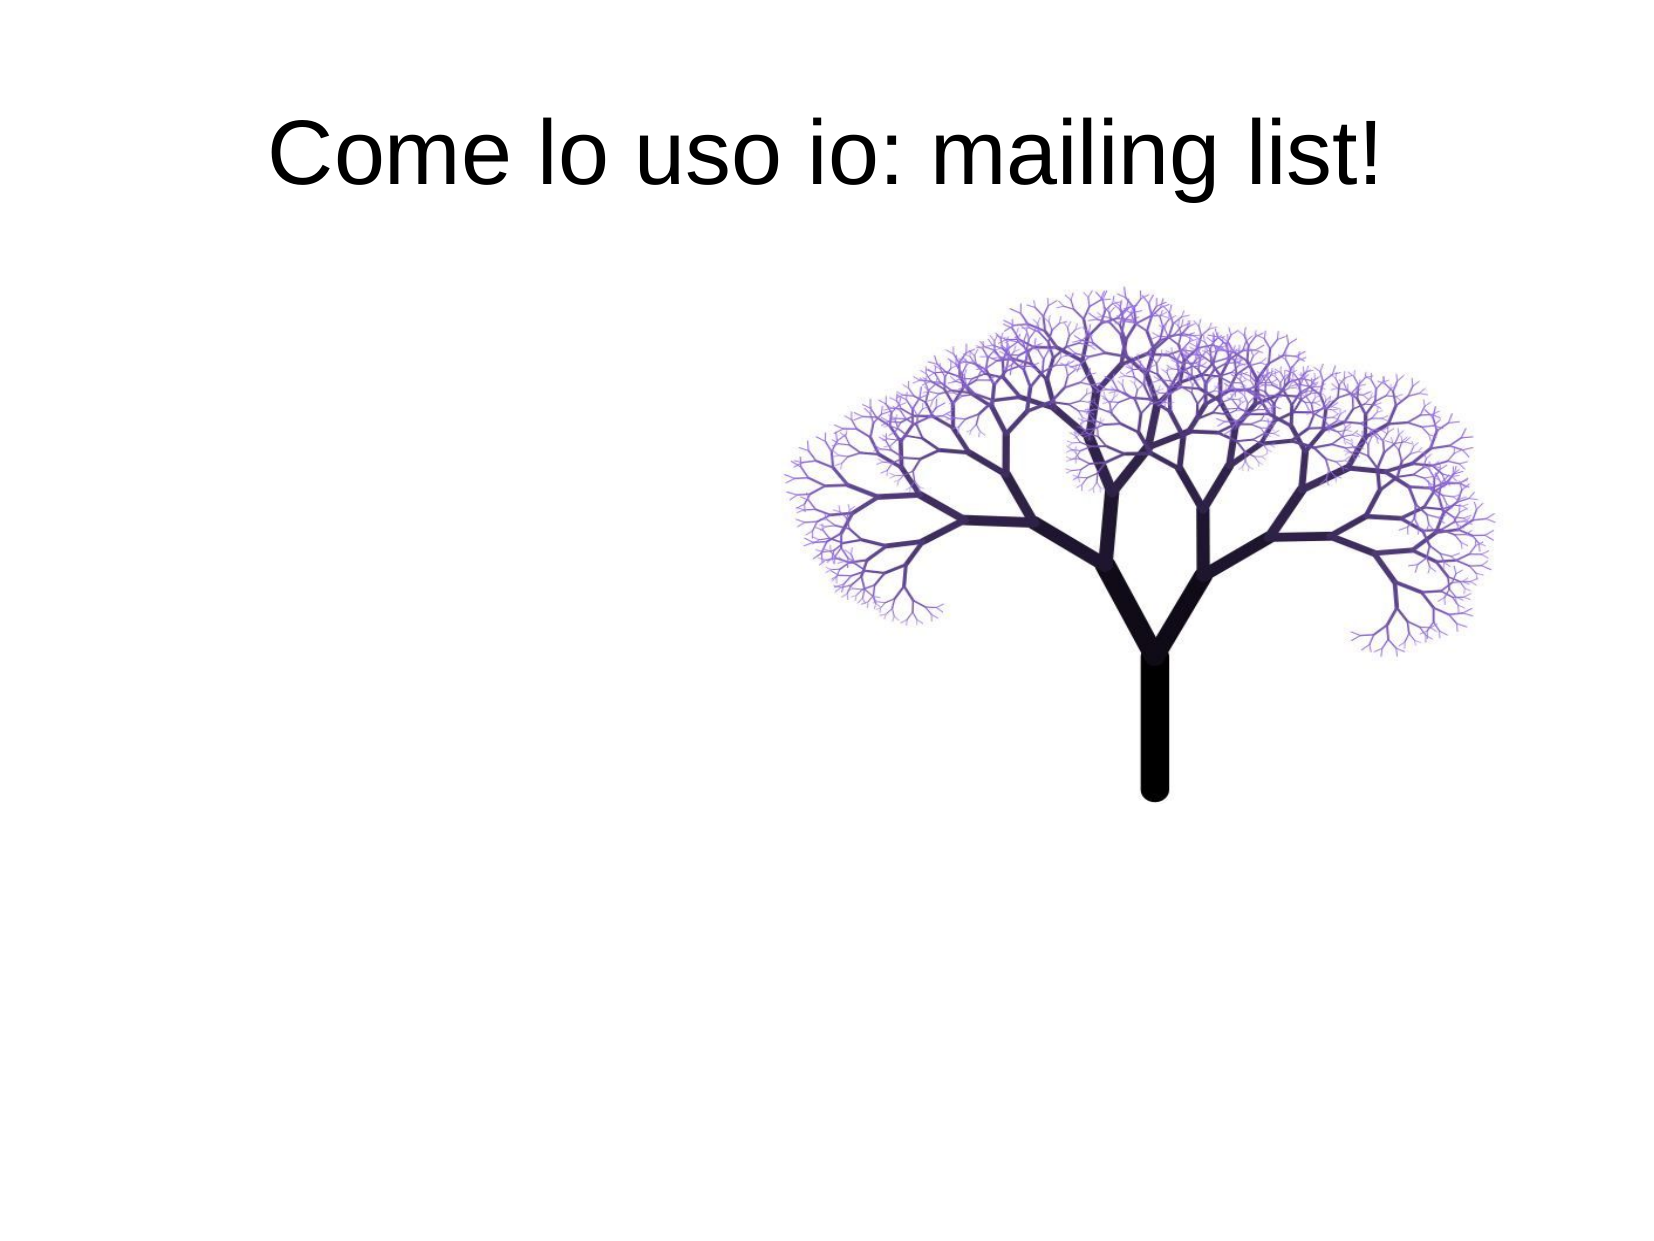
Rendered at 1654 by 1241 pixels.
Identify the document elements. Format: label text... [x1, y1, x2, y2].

title Come lo uso io: mailing list! [82, 49, 1571, 257]
picture [744, 273, 1536, 804]
